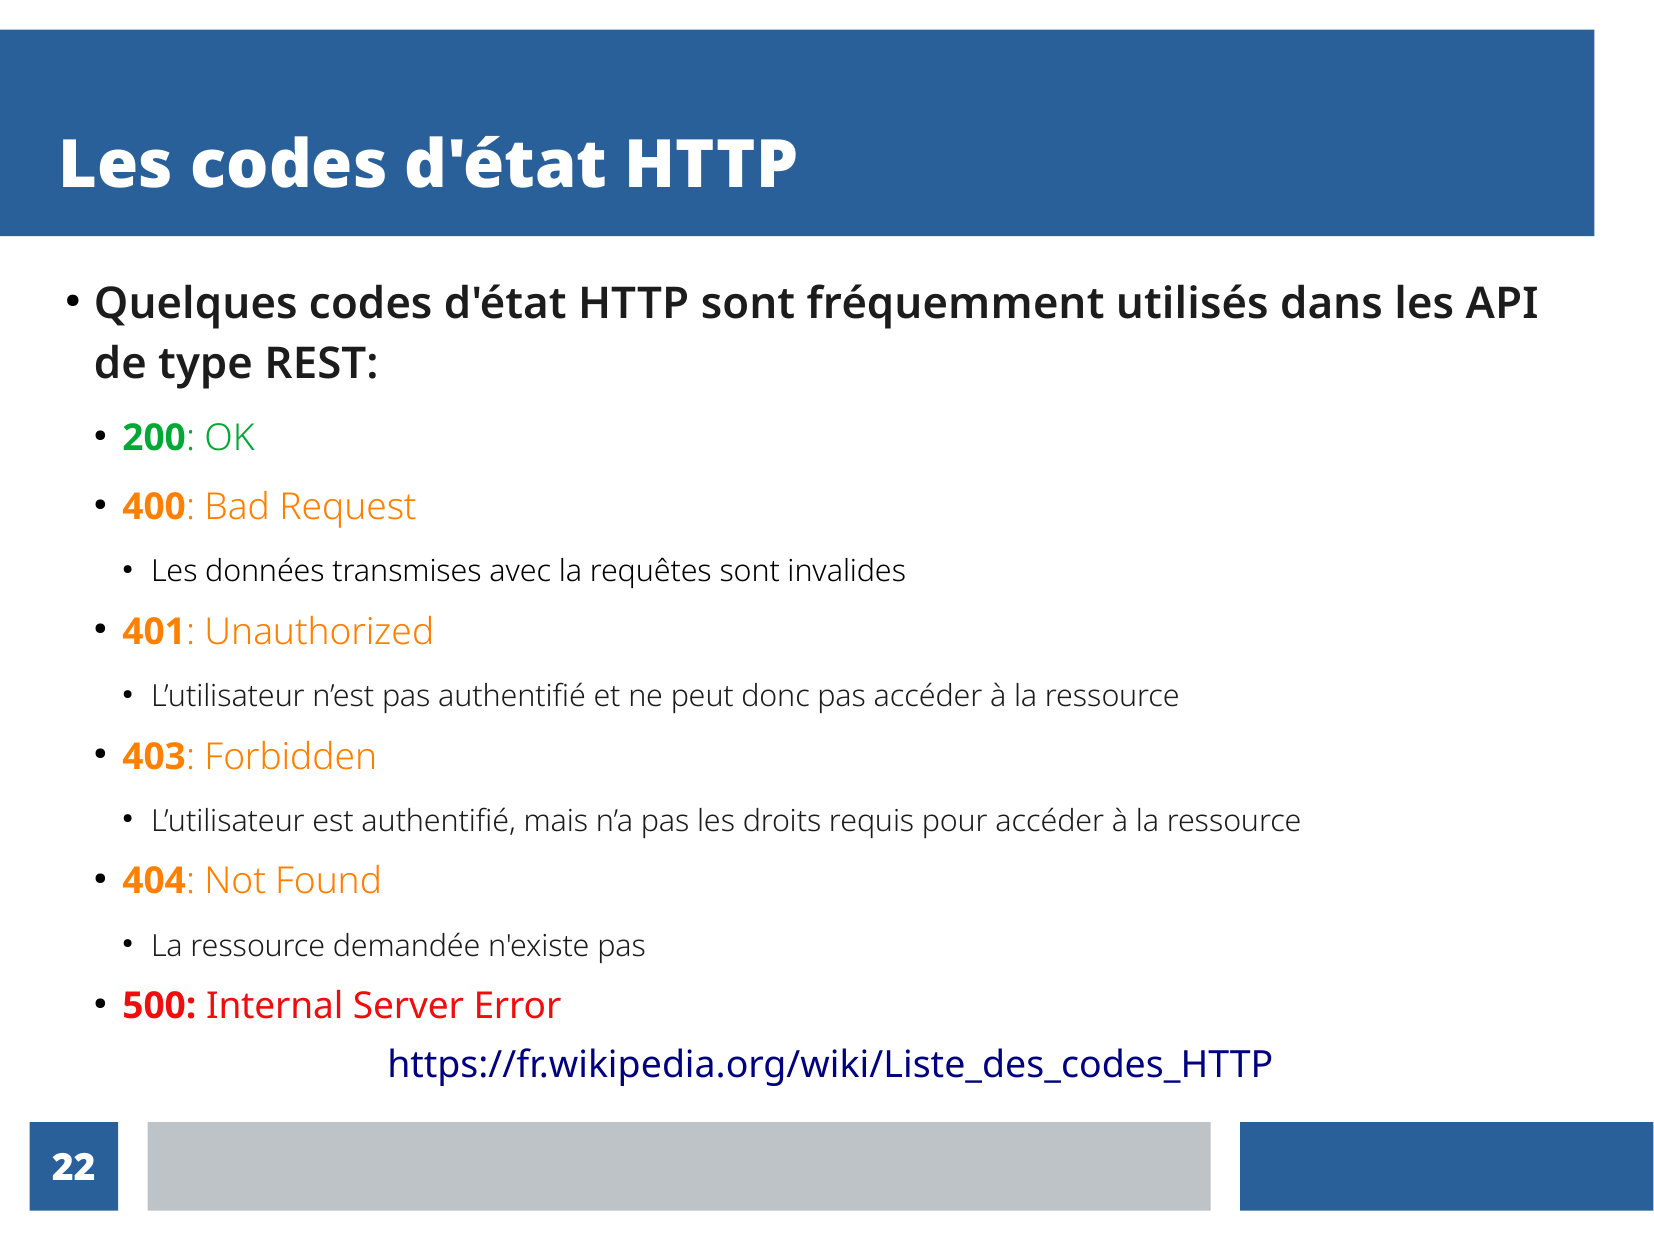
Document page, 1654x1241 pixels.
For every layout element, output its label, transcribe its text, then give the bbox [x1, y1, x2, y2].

title Les codes d'état HTTP [59, 59, 1595, 207]
list Quelques codes d'état HTTP sont fréquemment utilisés dans les API de type REST: 200: OK 400: Bad Request Les données transmises avec la requêtes sont invalides 401: Unauthorized L’utilisateur n’est pas authentifié et ne peut donc pas accéder à la ressource 403: Forbidden L’utilisateur est authentifié, mais n’a pas les droits requis pour accéder à la ressource 404: Not Found La ressource demandée n'existe pas 500: Internal Server Error [64, 271, 1571, 1040]
text_box https://fr.wikipedia.org/wiki/Liste_des_codes_HTTP [70, 1030, 1601, 1093]
